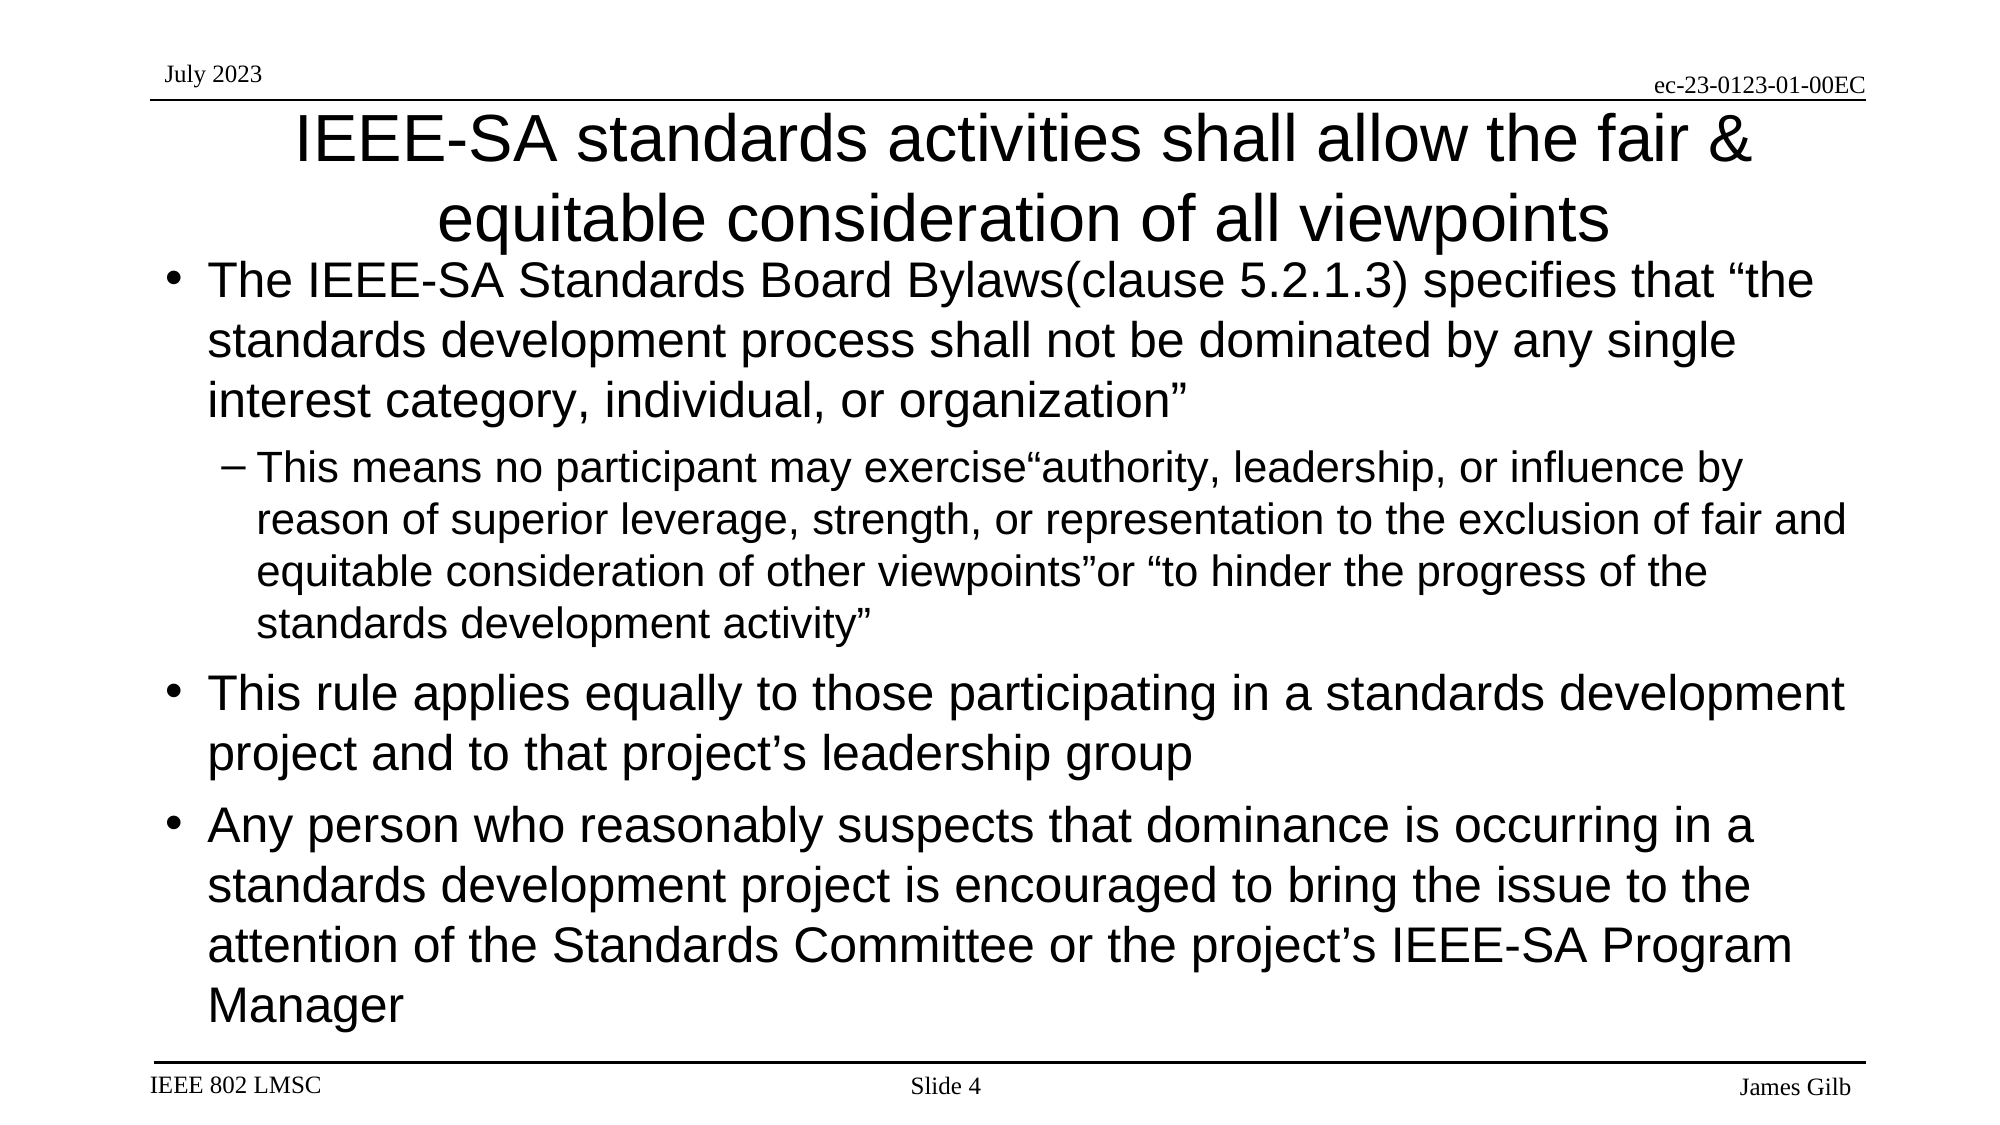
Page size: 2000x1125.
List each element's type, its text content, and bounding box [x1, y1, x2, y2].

list The IEEE-SA Standards Board Bylaws(clause 5.2.1.3) specifies that “the standards development process shall not be dominated by any single interest category, individual, or organization” This means no participant may exercise“authority, leadership, or influence by reason of superior leverage, strength, or representation to the exclusion of fair and equitable consideration of other viewpoints”or “to hinder the progress of the standards development activity” This rule applies equally to those participating in a standards development project and to that project’s leadership group Any person who reasonably suspects that dominance is occurring in a standards development project is encouraged to bring the issue to the attention of the Standards Committee or the project’s IEEE-SA Program Manager [149, 239, 1900, 1051]
title IEEE-SA standards activities shall allow the fair & equitable consideration of all viewpoints [149, 87, 1900, 239]
